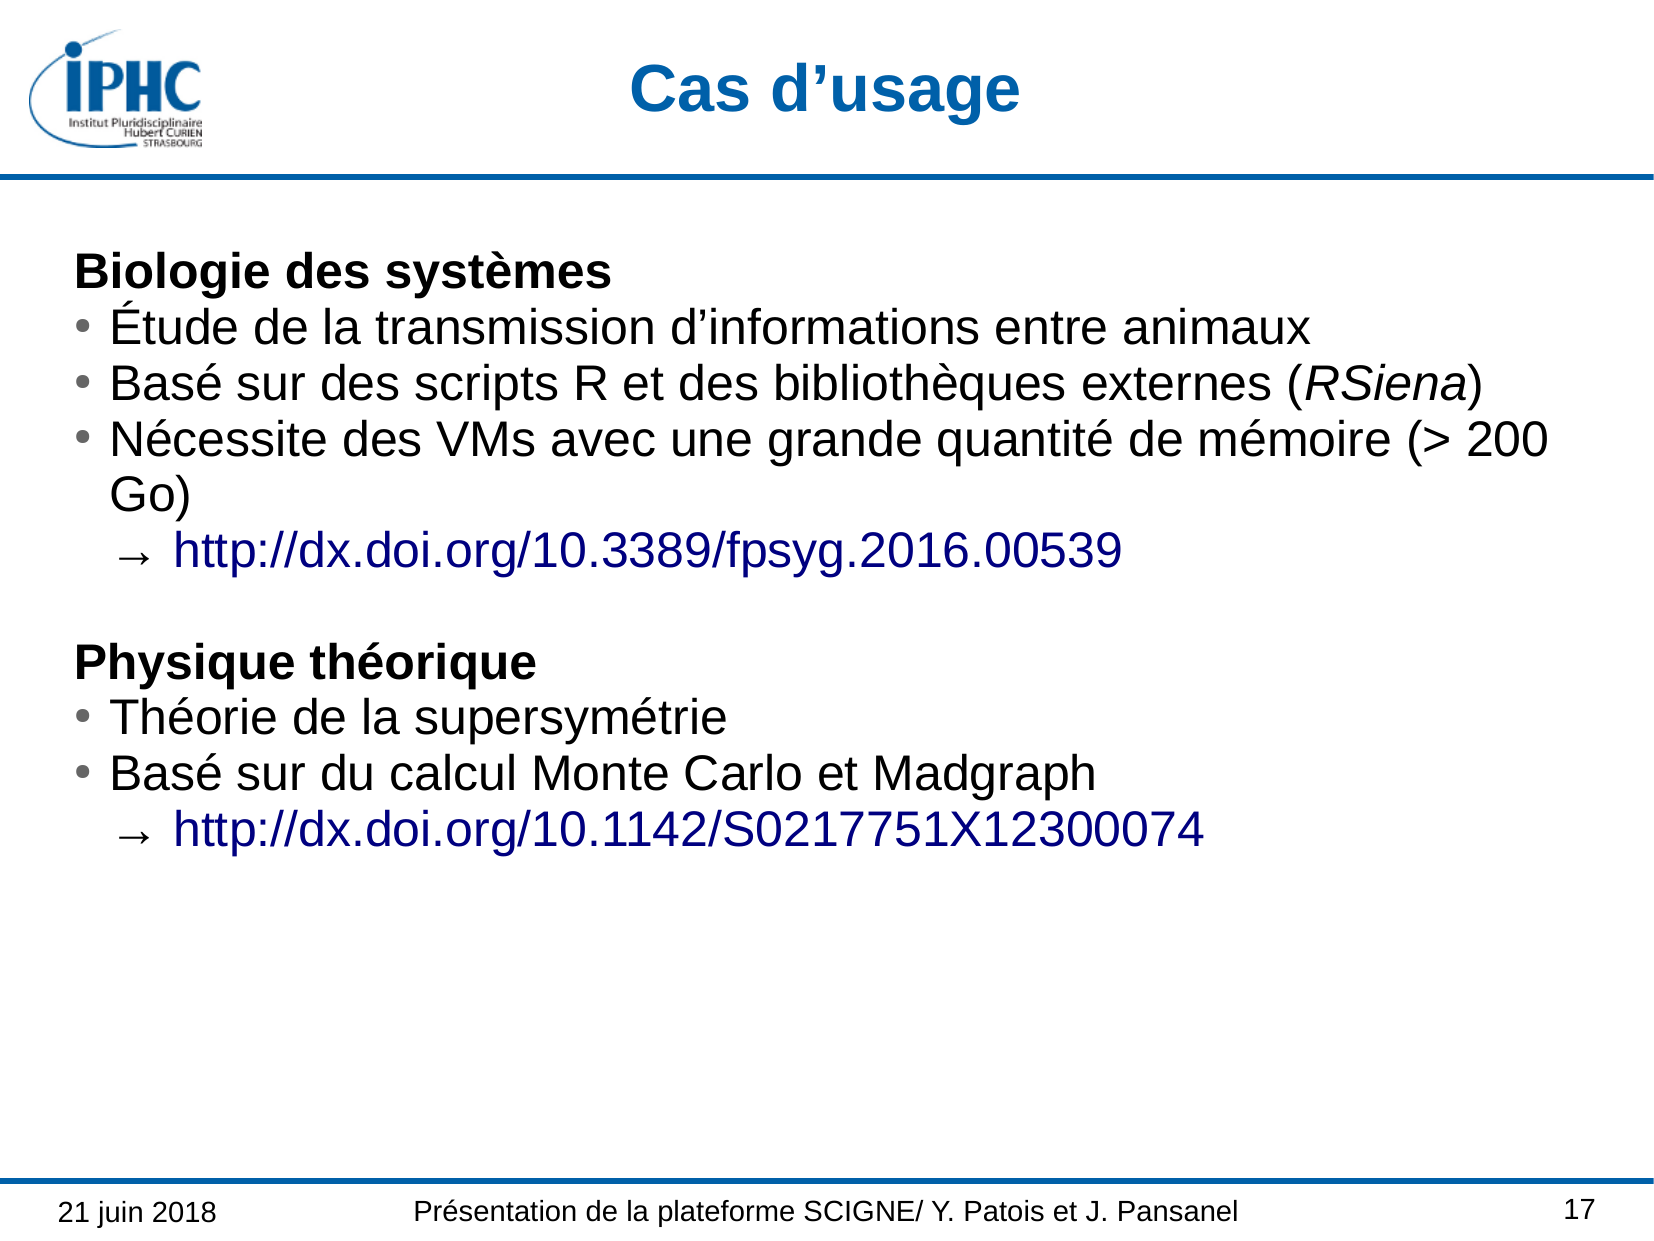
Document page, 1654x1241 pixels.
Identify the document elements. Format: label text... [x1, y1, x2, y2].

text_box Biologie des systèmes Étude de la transmission d’informations entre animaux Basé sur des scripts R et des bibliothèques externes (RSiena) Nécessite des VMs avec une grande quantité de mémoire (> 200 Go) → http://dx.doi.org/10.3389/fpsyg.2016.00539 Physique théorique Théorie de la supersymétrie Basé sur du calcul Monte Carlo et Madgraph → http://dx.doi.org/10.1142/S0217751X12300074 [59, 236, 1595, 949]
picture [29, 29, 202, 148]
text_box Cas d’usage [615, 43, 1039, 134]
